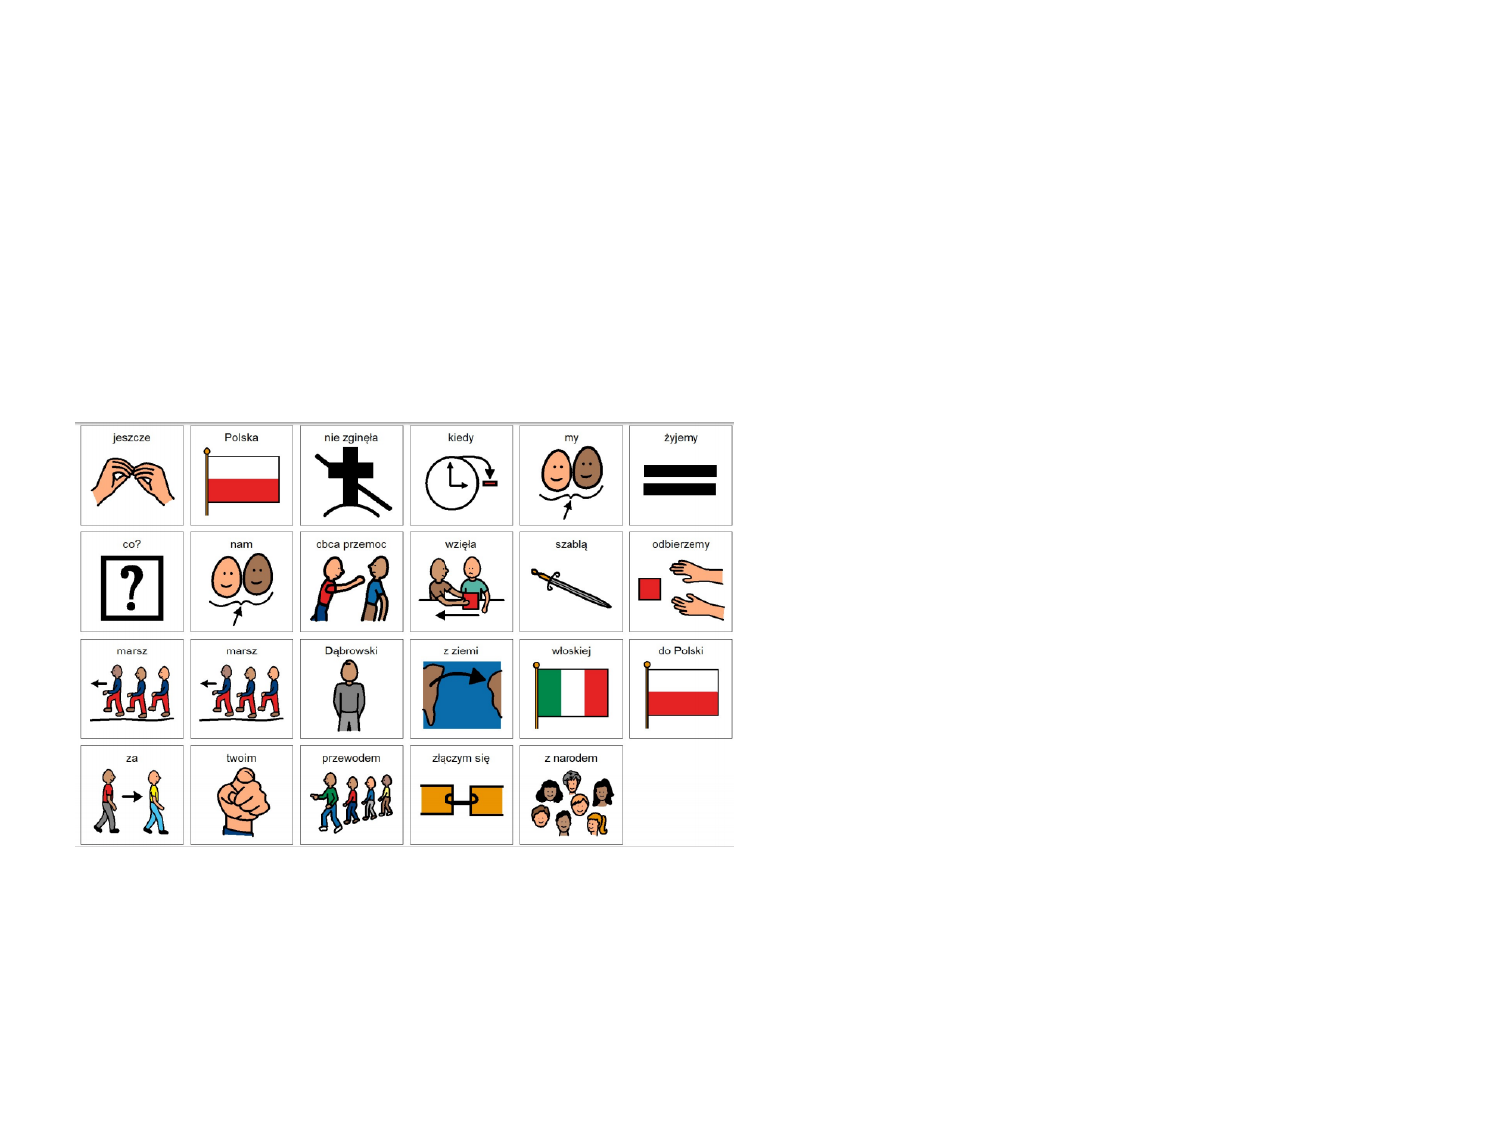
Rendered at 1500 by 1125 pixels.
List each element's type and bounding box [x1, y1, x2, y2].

picture [75, 422, 734, 847]
